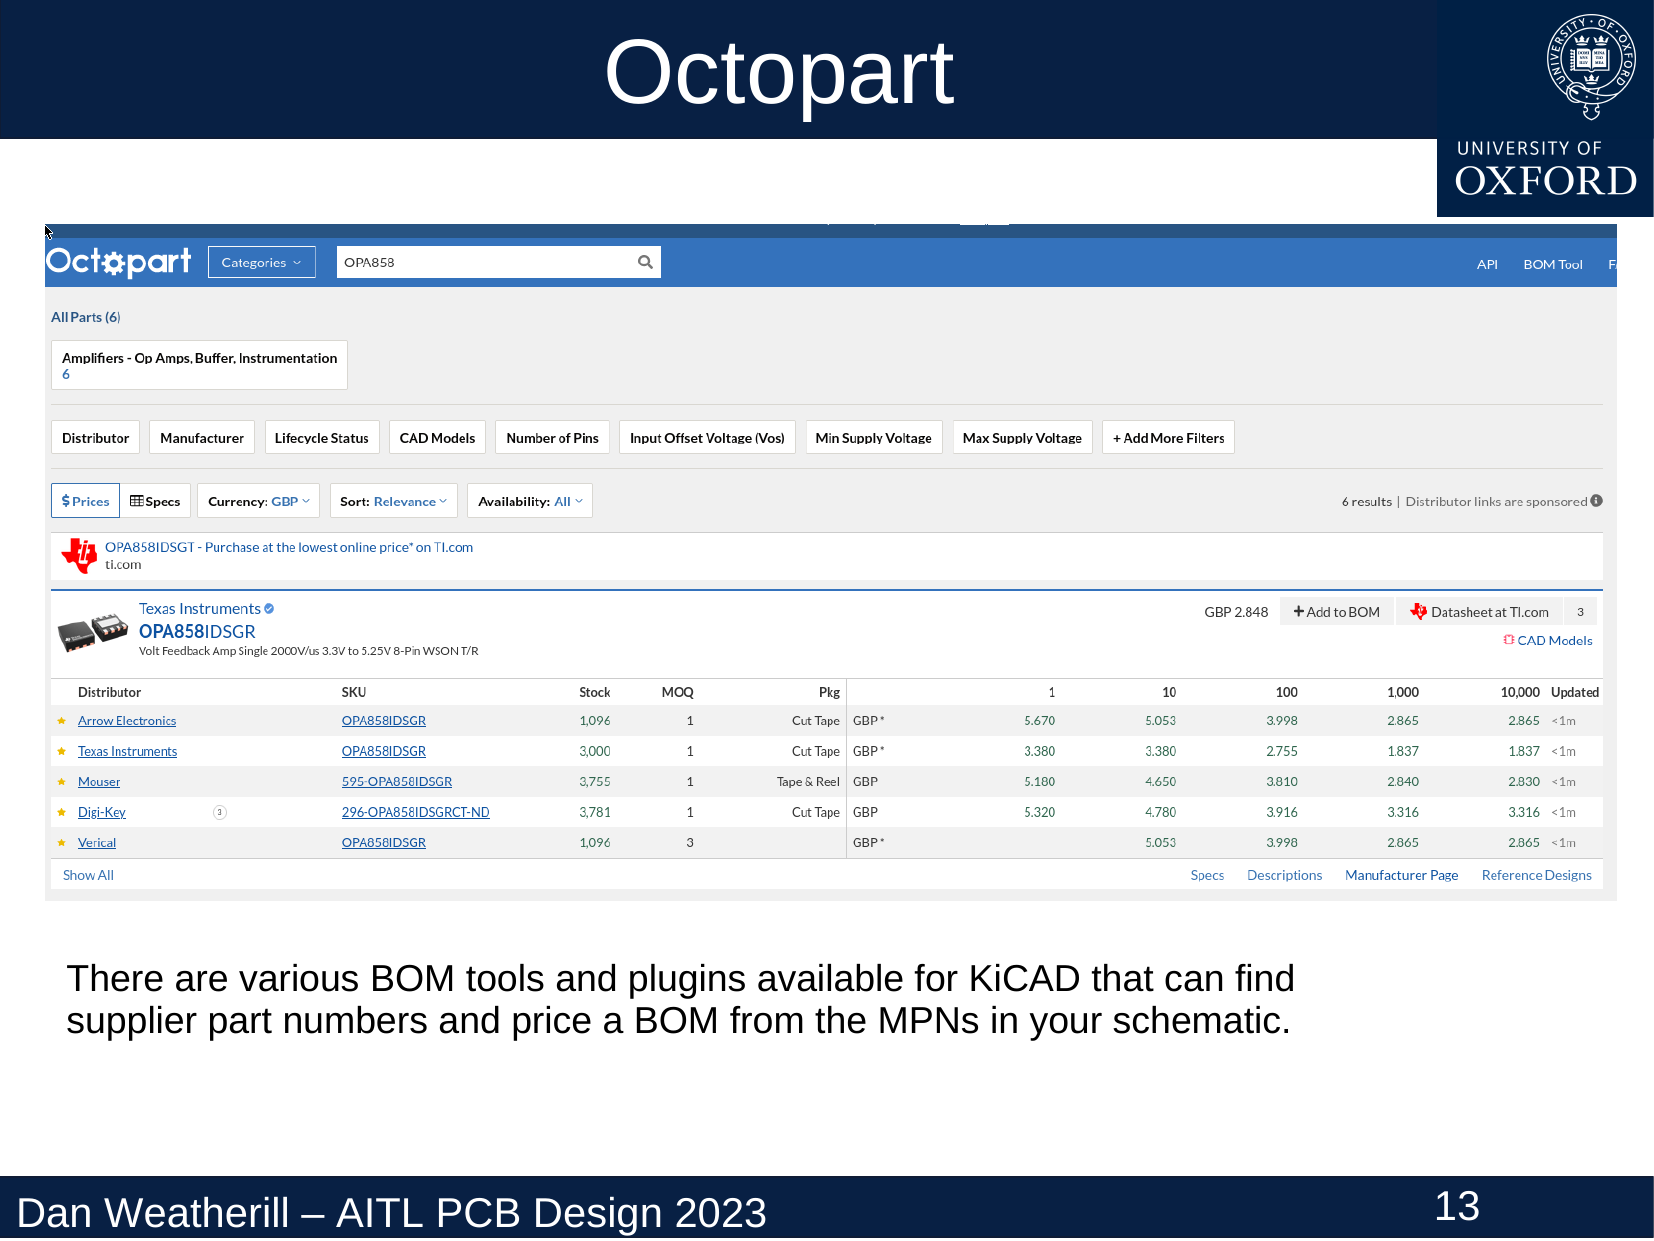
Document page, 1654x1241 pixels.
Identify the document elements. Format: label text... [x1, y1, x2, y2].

picture [1437, 0, 1654, 217]
title Octopart [35, 0, 1524, 177]
picture [45, 224, 1617, 901]
text_box There are various BOM tools and plugins available for KiCAD that can find supplier part numbers and price a BOM from the MPNs in your schematic. [51, 951, 1432, 1050]
